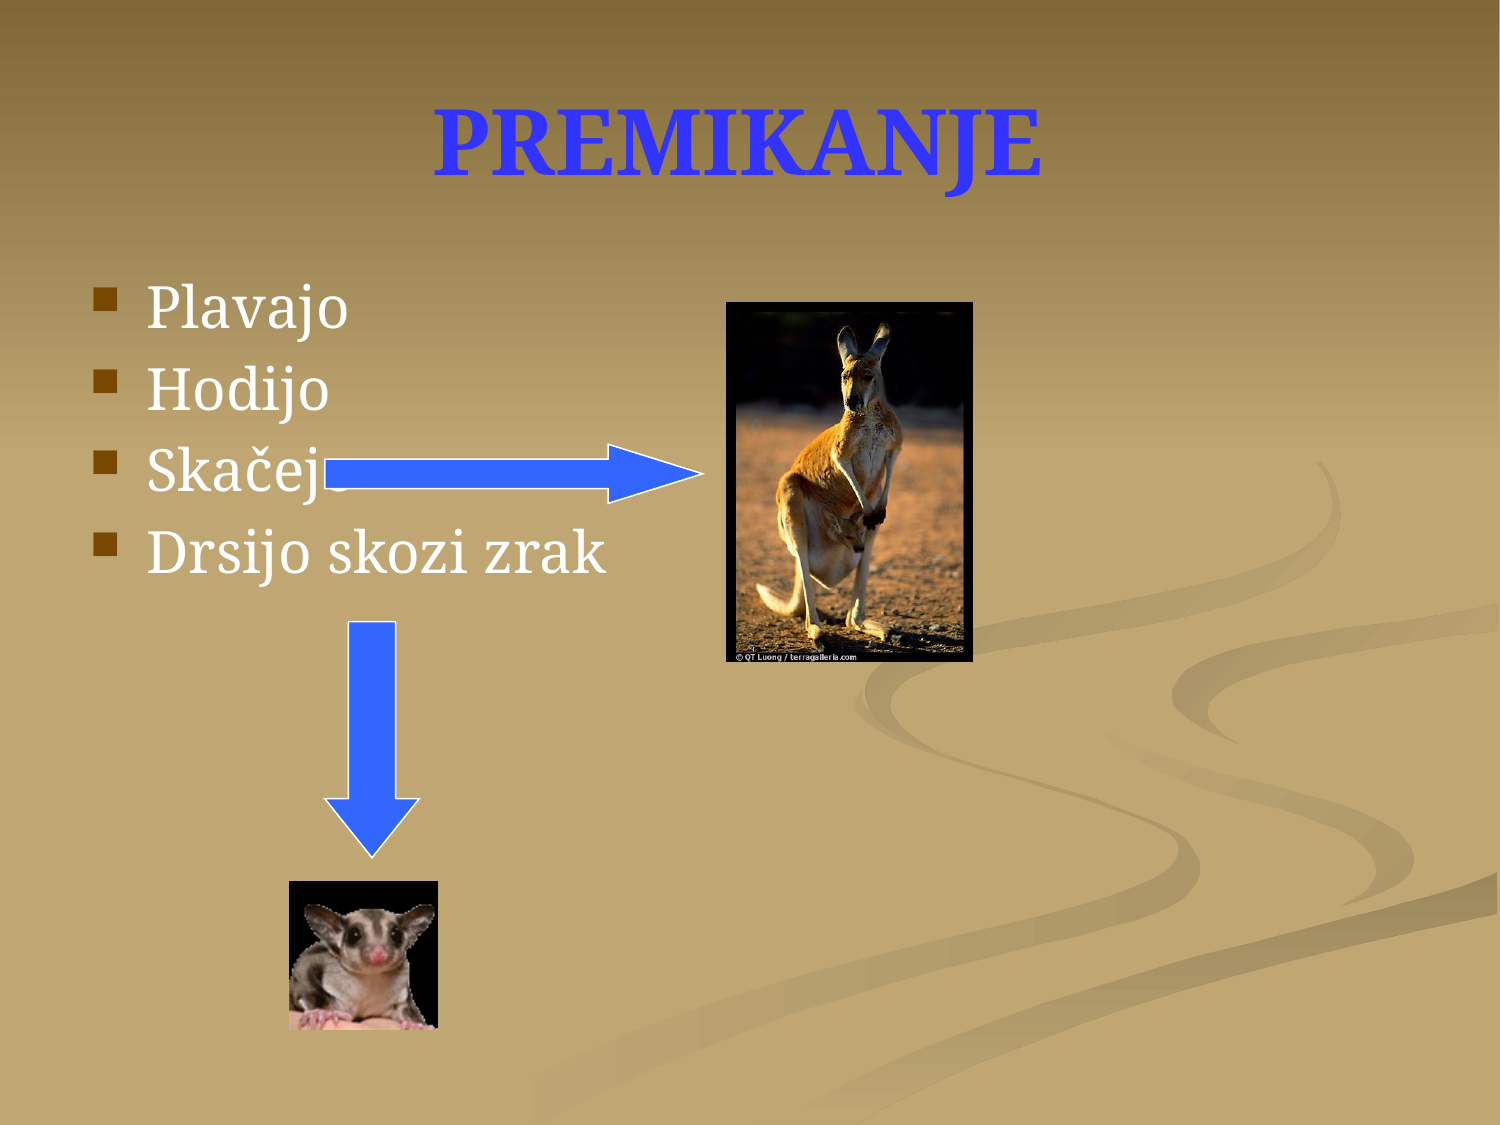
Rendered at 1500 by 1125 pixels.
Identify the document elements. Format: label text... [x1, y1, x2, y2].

picture [726, 302, 973, 662]
text_box [324, 444, 703, 504]
picture [289, 881, 438, 1030]
text_box [324, 621, 420, 858]
title PREMIKANJE [75, 45, 1425, 233]
list Plavajo Hodijo Skačejo Drsijo skozi zrak [75, 262, 738, 1005]
